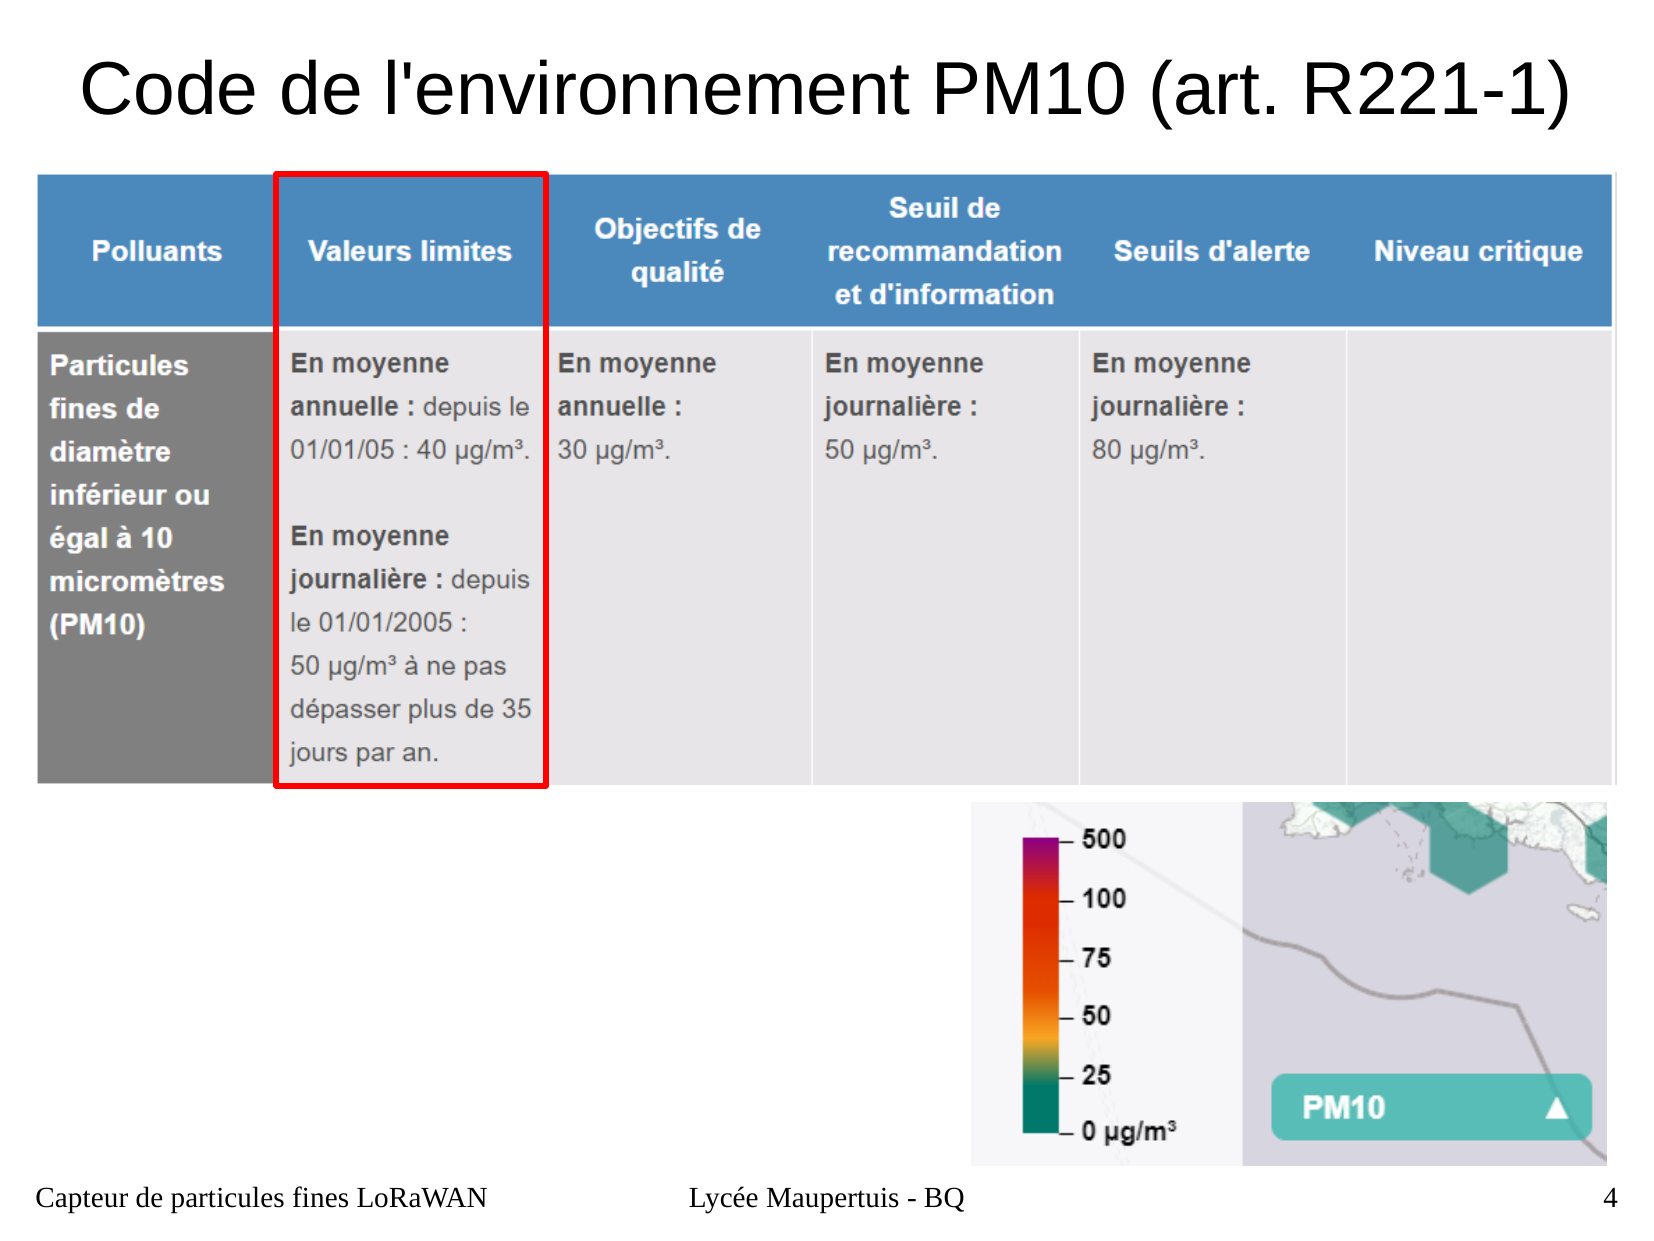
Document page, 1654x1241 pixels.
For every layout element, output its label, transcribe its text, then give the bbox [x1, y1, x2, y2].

picture [279, 177, 543, 783]
picture [971, 802, 1607, 1166]
title Code de l'environnement PM10 (art. R221-1) [35, 35, 1619, 142]
picture [549, 172, 1619, 785]
picture [35, 172, 273, 785]
